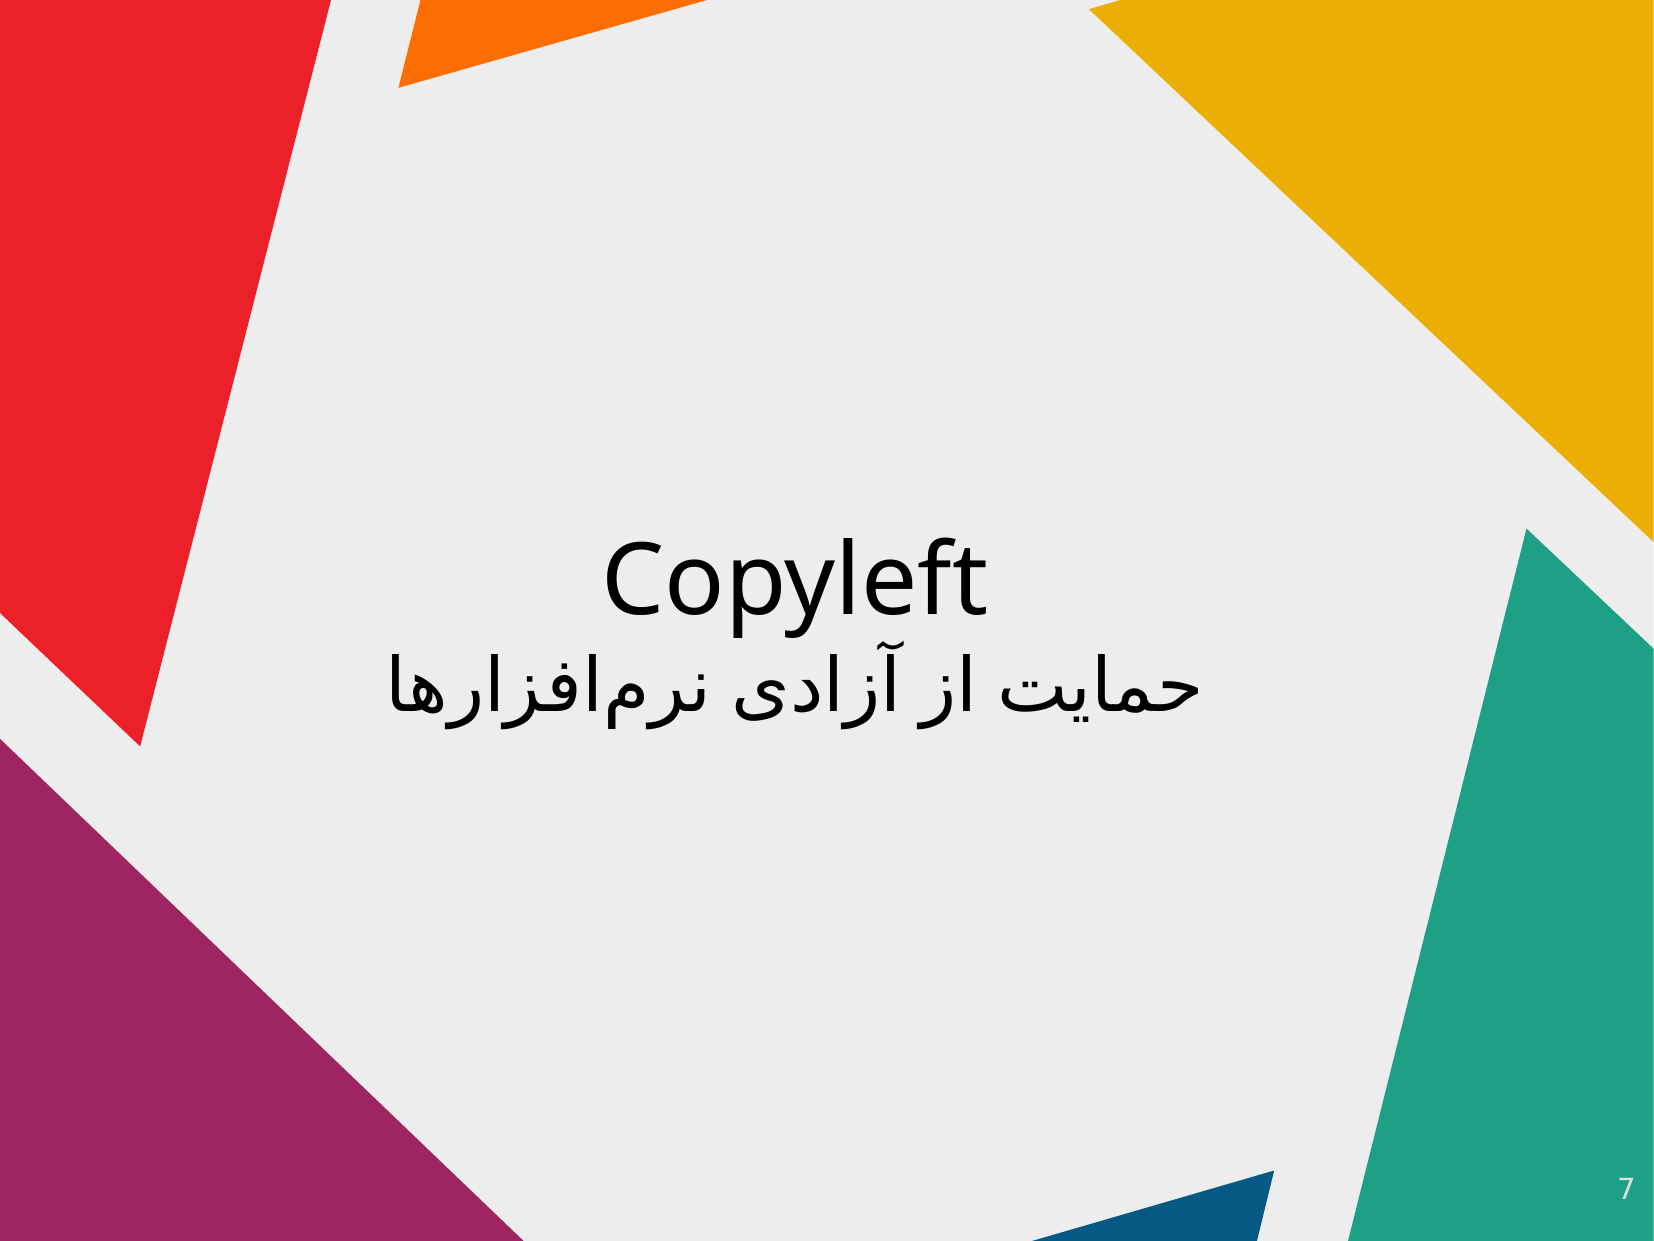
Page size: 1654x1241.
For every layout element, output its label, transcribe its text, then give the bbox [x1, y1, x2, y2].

text_box Copyleft حمایت از آزادی نرم‌افزارها [240, 500, 1351, 991]
